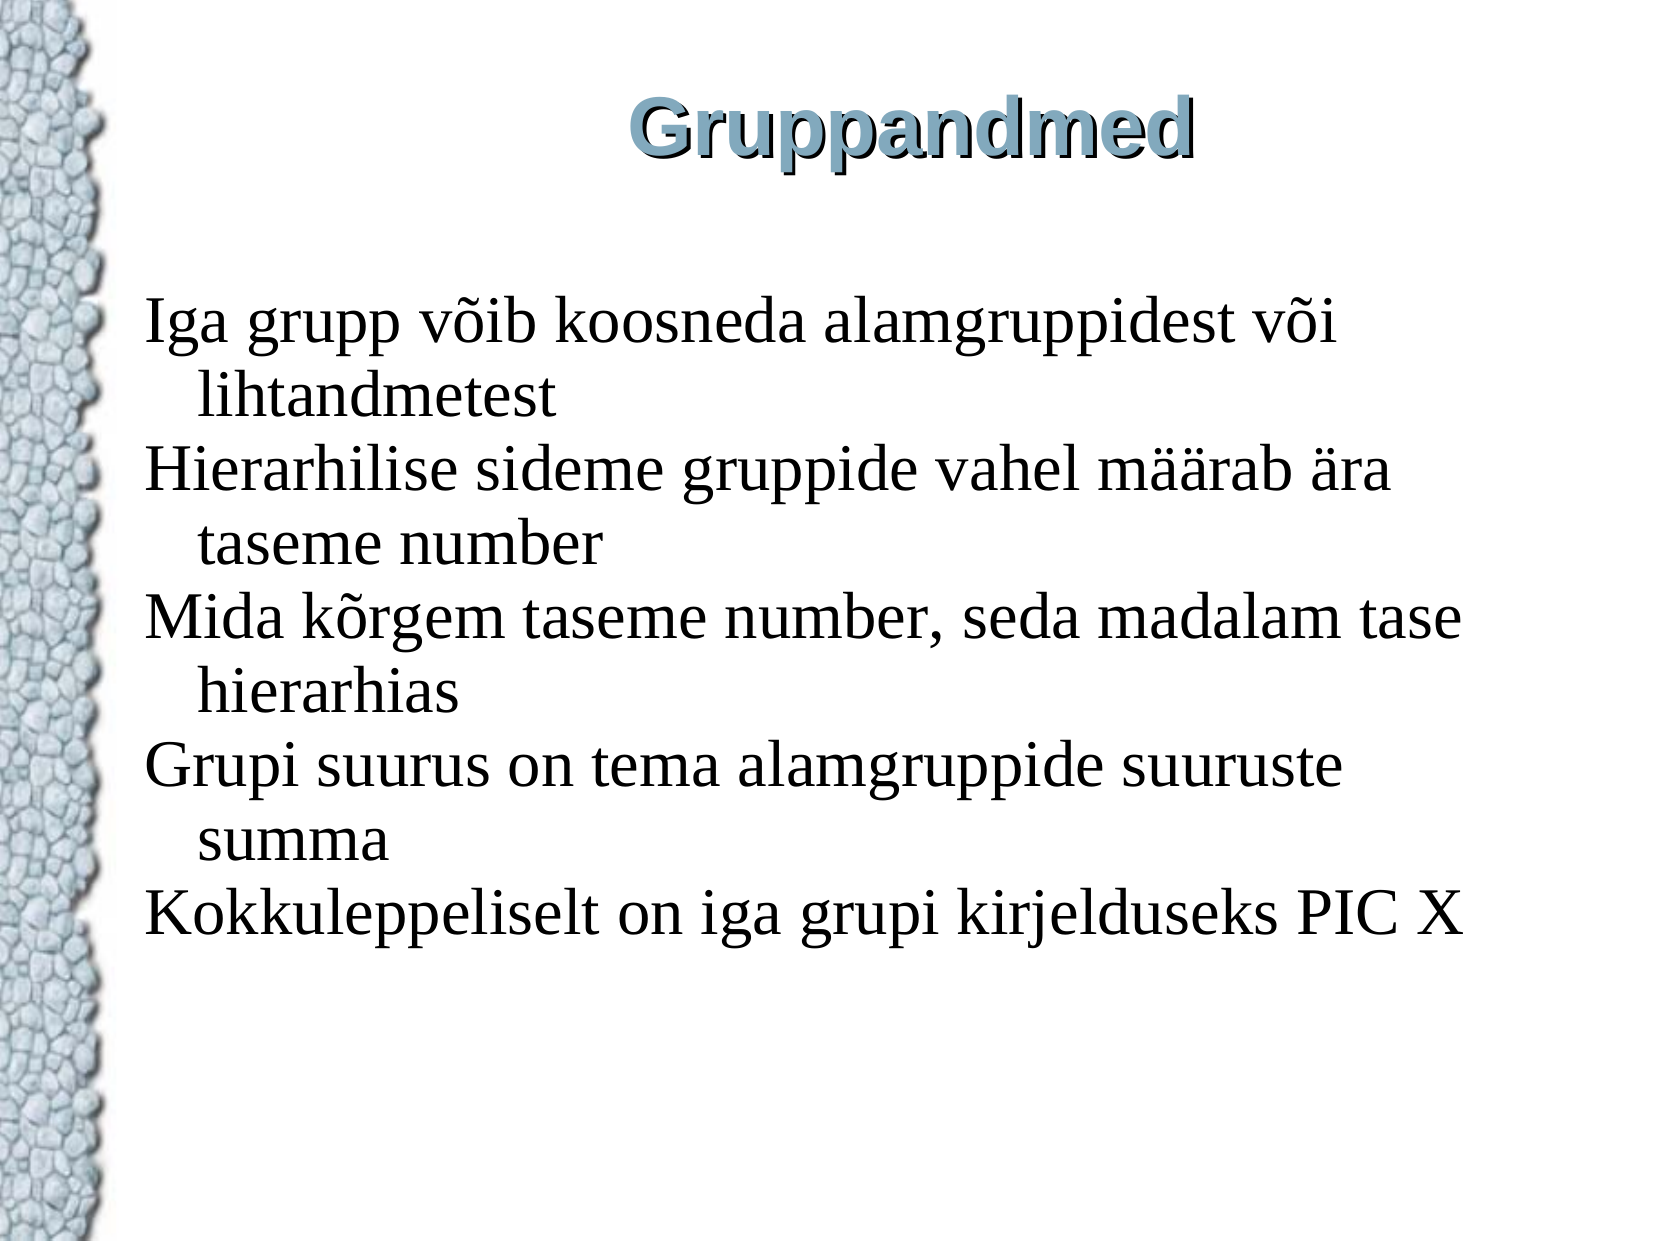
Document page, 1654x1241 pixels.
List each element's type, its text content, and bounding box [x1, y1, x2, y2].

title Gruppandmed [205, 35, 1618, 223]
list Iga grupp võib koosneda alamgruppidest või lihtandmetest Hierarhilise sideme gruppide vahel määrab ära taseme number Mida kõrgem taseme number, seda madalam tase hierarhias Grupi suurus on tema alamgruppide suuruste summa Kokkuleppeliselt on iga grupi kirjelduseks PIC X [126, 282, 1536, 1182]
picture [0, 0, 131, 1241]
